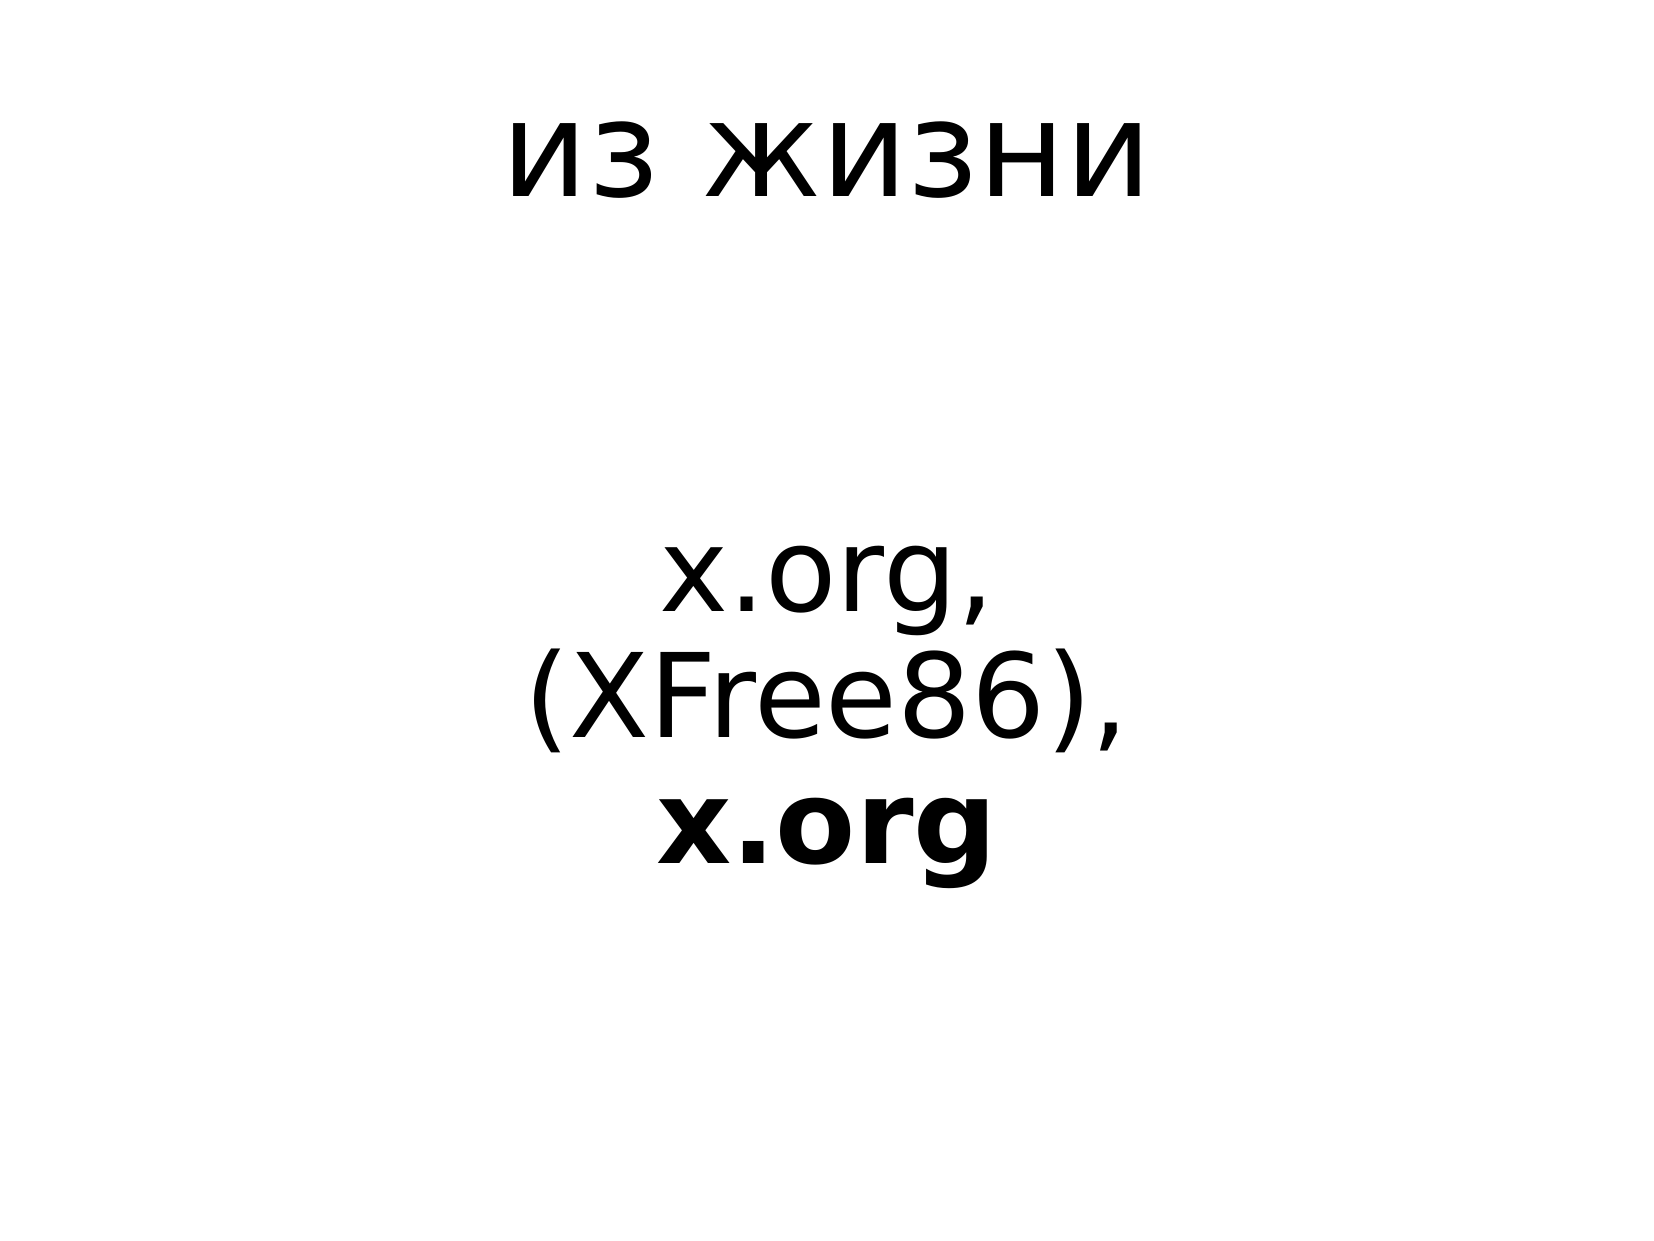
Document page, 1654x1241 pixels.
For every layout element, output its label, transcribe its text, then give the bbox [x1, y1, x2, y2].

title из жизни [82, 49, 1571, 257]
subtitle x.org, (XFree86), x.org [82, 290, 1571, 1109]
